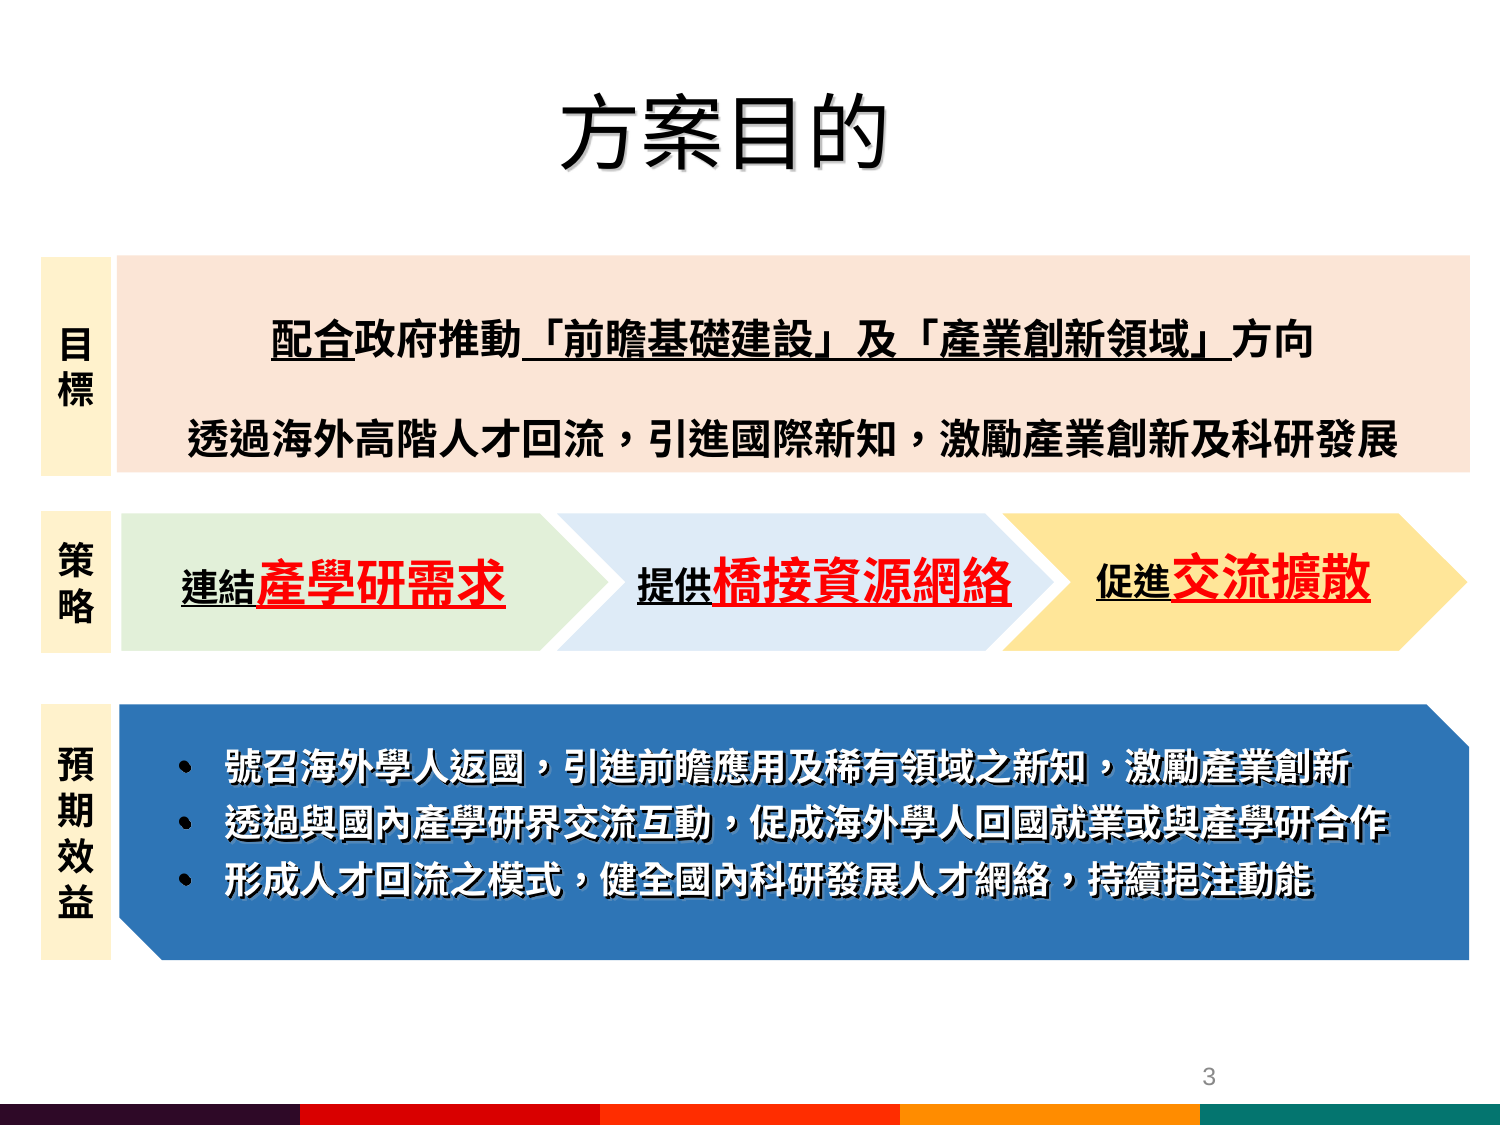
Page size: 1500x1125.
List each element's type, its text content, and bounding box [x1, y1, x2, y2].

text_box 提供橋接資源網絡 [622, 548, 1027, 618]
text_box [551, 511, 1023, 654]
text_box [1027, 552, 1058, 613]
text_box 促進交流擴散 [1081, 545, 1386, 614]
text_box 預期效益 [41, 704, 111, 960]
text_box 3 [1187, 1053, 1500, 1100]
text_box 目標 [41, 257, 111, 476]
text_box [119, 511, 612, 654]
title 方案目的 [95, 71, 1371, 190]
text_box 配合政府推動「前瞻基礎建設」及「產業創新領域」方向 透過海外高階人才回流，引進國際新知，激勵產業創新及科研發展 [116, 255, 1470, 473]
text_box [996, 511, 1471, 654]
text_box [119, 704, 1470, 961]
text_box 連結產學研需求 [166, 551, 522, 620]
text_box 號召海外學人返國，引進前瞻應用及稀有領域之新知，激勵產業創新 透過與國內產學研界交流互動，促成海外學人回國就業或與產學研合作 形成人才回流之模式，健全國內科研發展人才網絡，持續挹注動能 [162, 724, 1465, 910]
text_box 策略 [41, 511, 111, 653]
